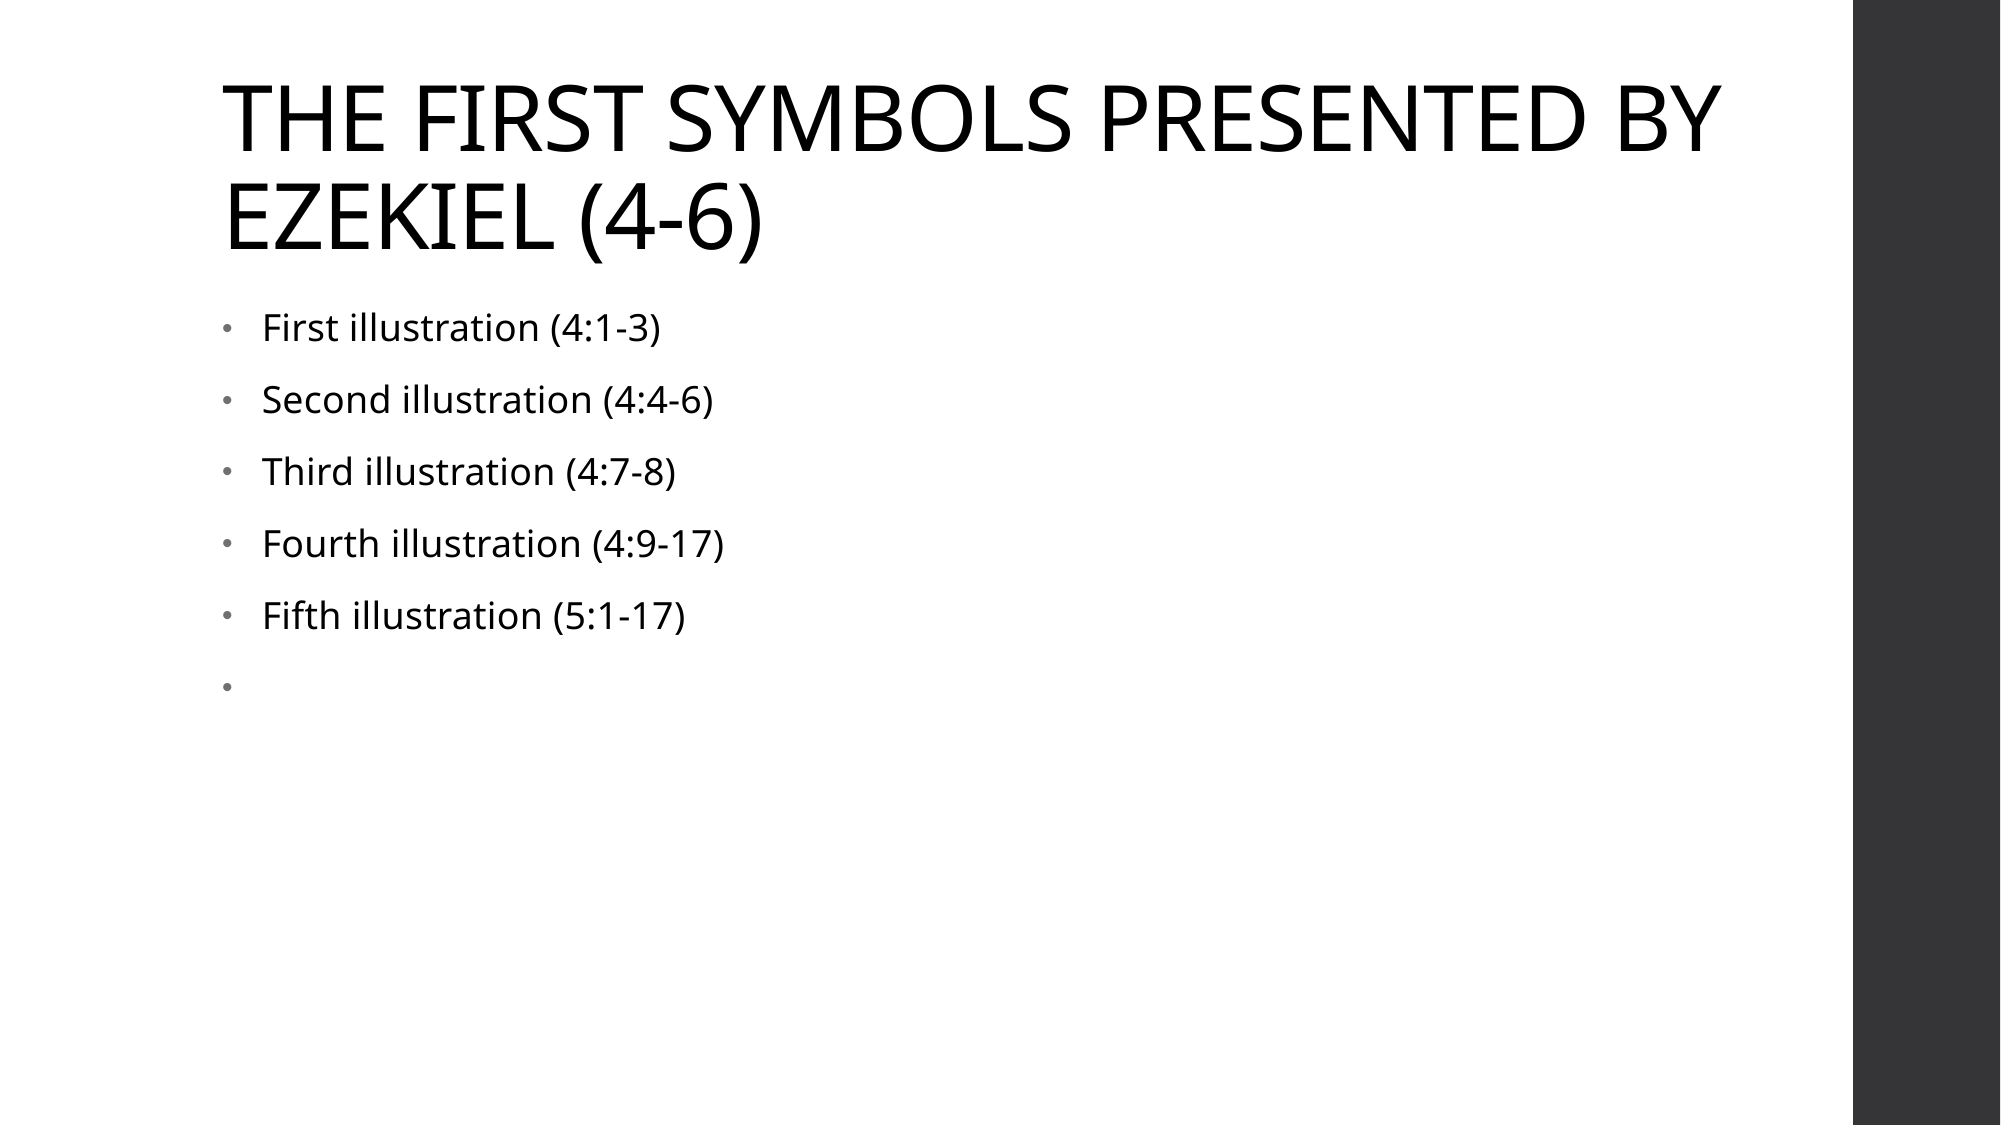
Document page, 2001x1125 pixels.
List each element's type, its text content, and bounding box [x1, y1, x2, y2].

list First illustration (4:1-3) Second illustration (4:4-6) Third illustration (4:7-8) Fourth illustration (4:9-17) Fifth illustration (5:1-17) [206, 299, 1617, 1014]
title THE FIRST SYMBOLS PRESENTED BY EZEKIEL (4-6) [206, 60, 1797, 278]
